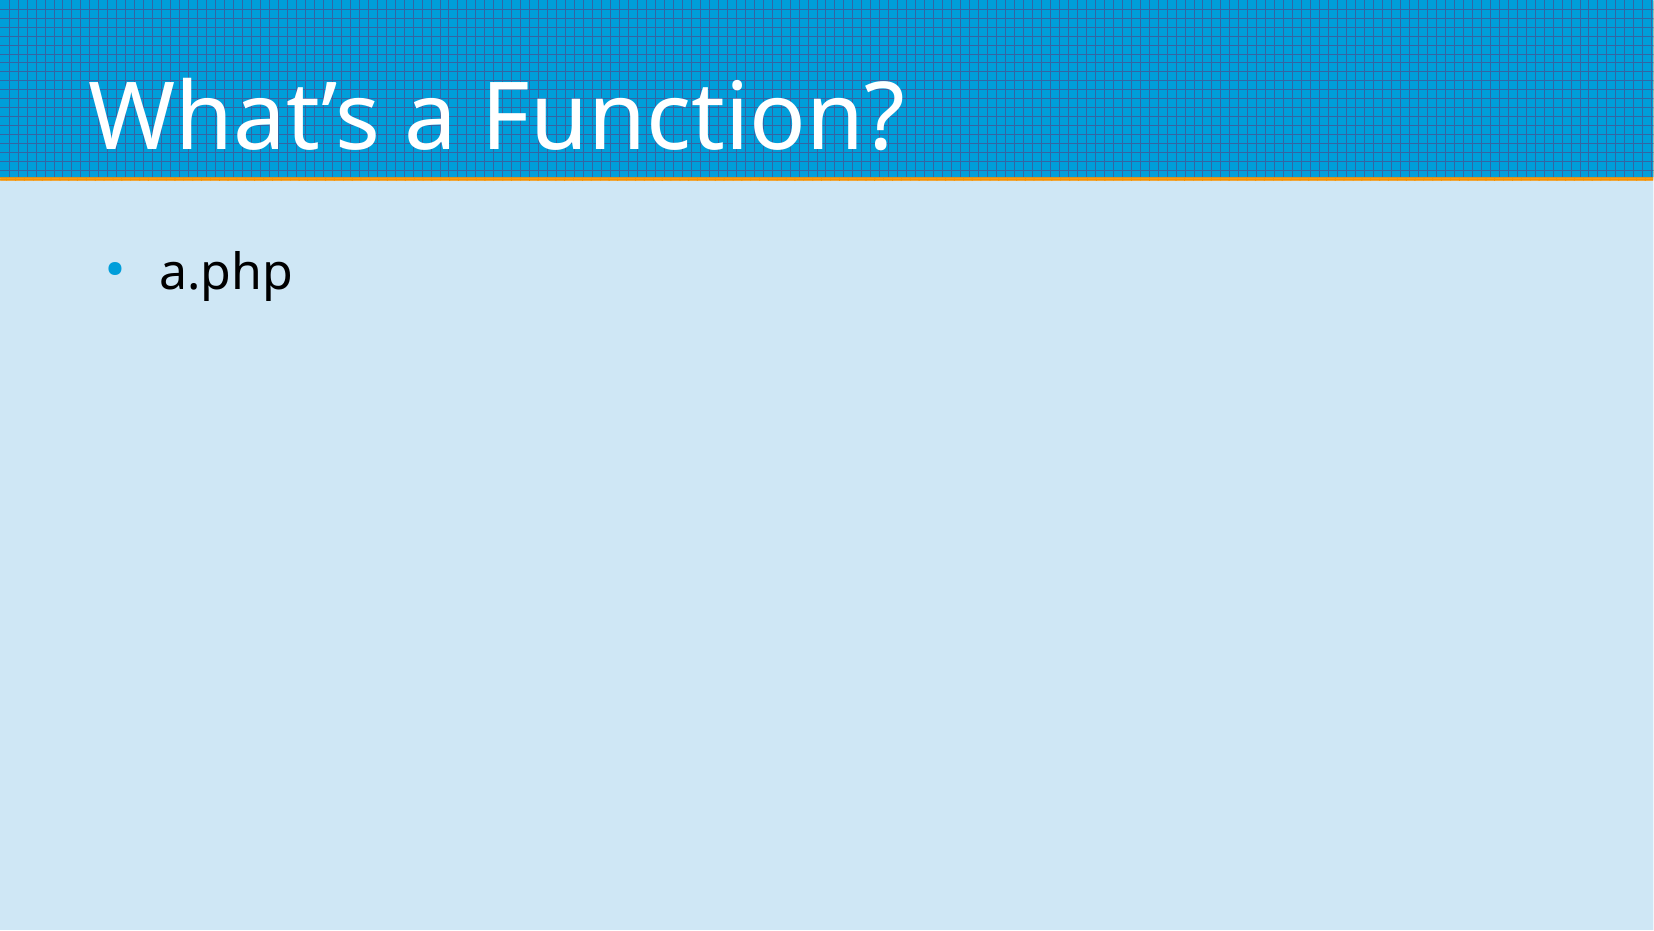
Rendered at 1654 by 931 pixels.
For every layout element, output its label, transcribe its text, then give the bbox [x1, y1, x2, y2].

list a.php [88, 236, 1565, 813]
title What’s a Function? [88, 14, 1565, 178]
